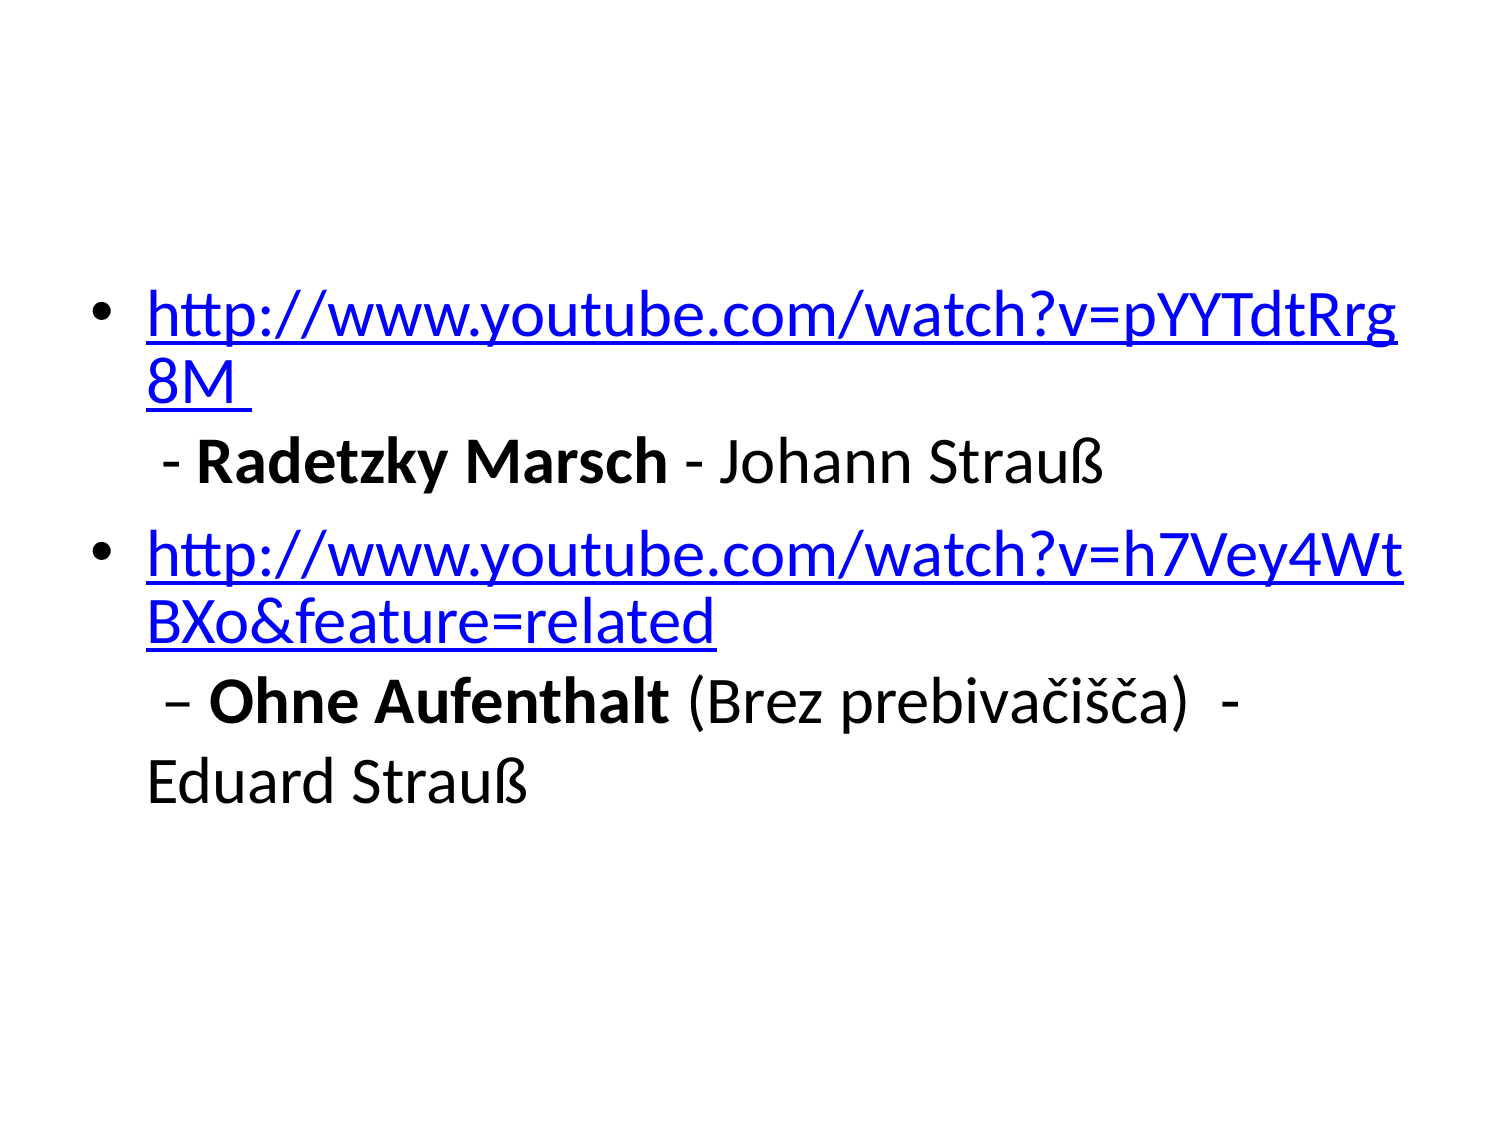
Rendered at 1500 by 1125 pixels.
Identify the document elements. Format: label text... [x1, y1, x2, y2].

list http://www.youtube.com/watch?v=pYYTdtRrg8M - Radetzky Marsch - Johann Strauß http://www.youtube.com/watch?v=h7Vey4WtBXo&feature=related – Ohne Aufenthalt (Brez prebivačišča) - Eduard Strauß [75, 262, 1425, 1005]
